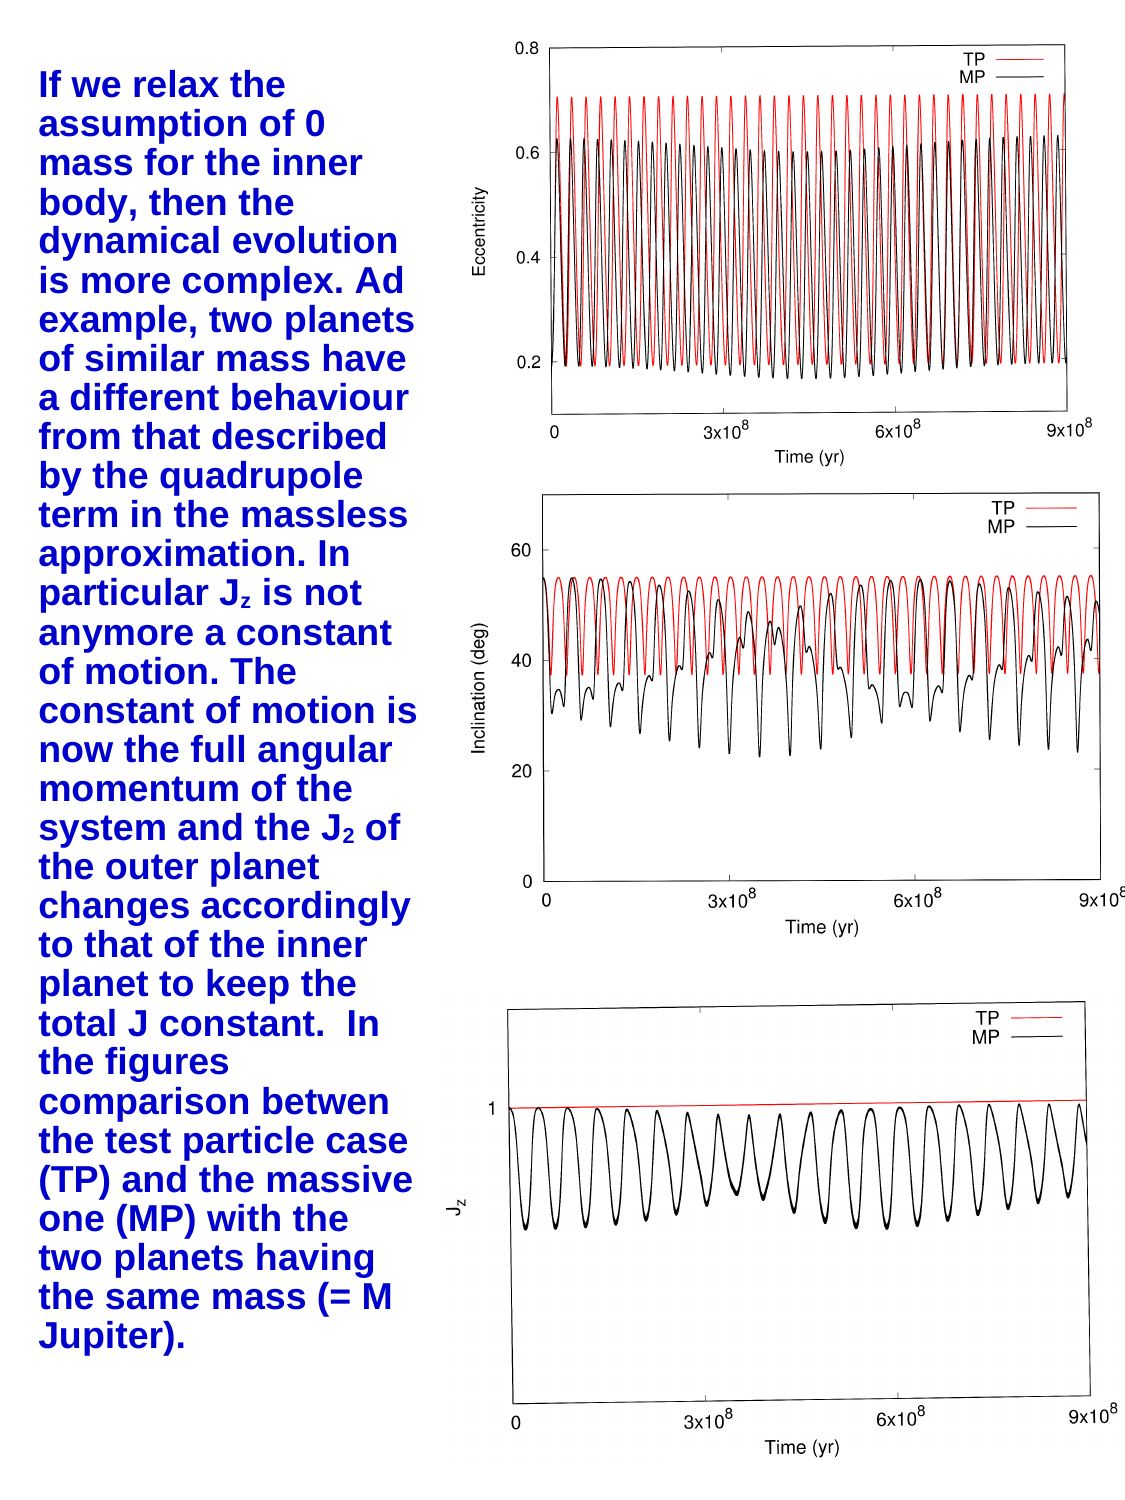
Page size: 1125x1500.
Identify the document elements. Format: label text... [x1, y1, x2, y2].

text_box If we relax the assumption of 0 mass for the inner body, then the dynamical evolution is more complex. Ad example, two planets of similar mass have a different behaviour from that described by the quadrupole term in the massless approximation. In particular Jz is not anymore a constant of motion. The constant of motion is now the full angular momentum of the system and the J2 of the outer planet changes accordingly to that of the inner planet to keep the total J constant. In the figures comparison betwen the test particle case (TP) and the massive one (MP) with the two planets having the same mass (= M Jupiter). [23, 59, 438, 1386]
picture [437, 978, 1125, 1465]
picture [462, 470, 1125, 941]
picture [463, 23, 1099, 471]
